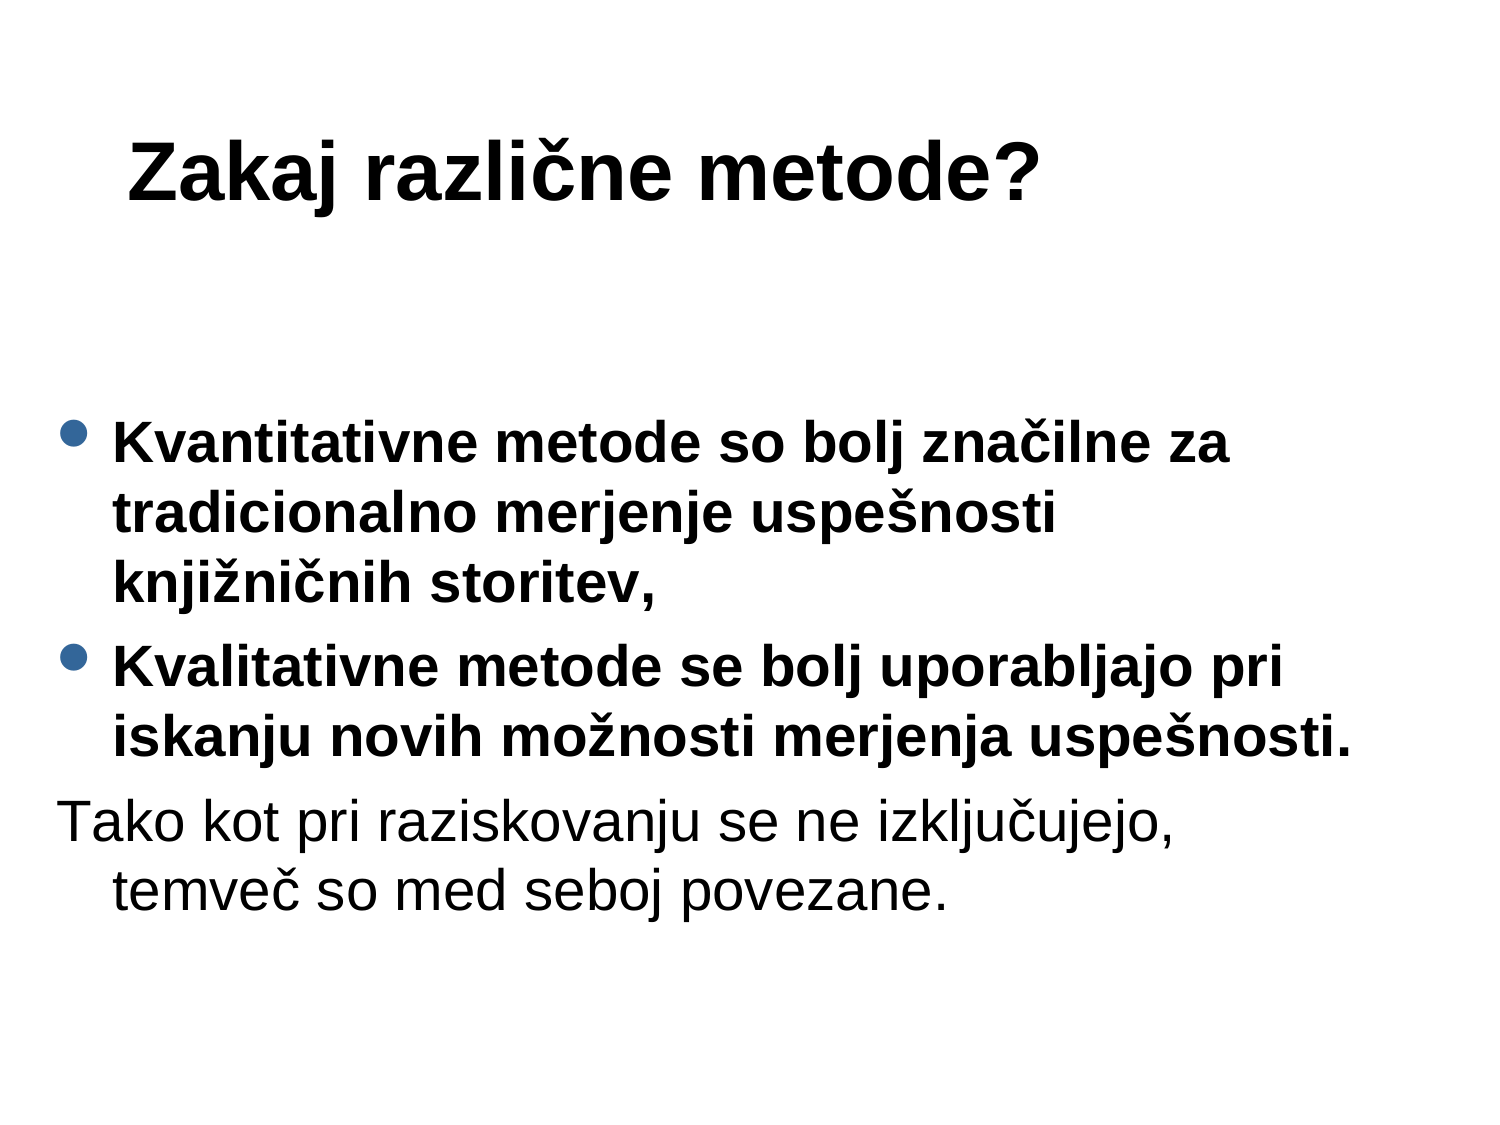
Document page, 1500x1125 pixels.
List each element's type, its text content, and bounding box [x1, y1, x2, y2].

list Kvantitativne metode so bolj značilne za tradicionalno merjenje uspešnosti knjižničnih storitev, Kvalitativne metode se bolj uporabljajo pri iskanju novih možnosti merjenja uspešnosti. Tako kot pri raziskovanju se ne izključujejo, temveč so med seboj povezane. [41, 312, 1388, 988]
title Zakaj različne metode? [112, 37, 1388, 225]
